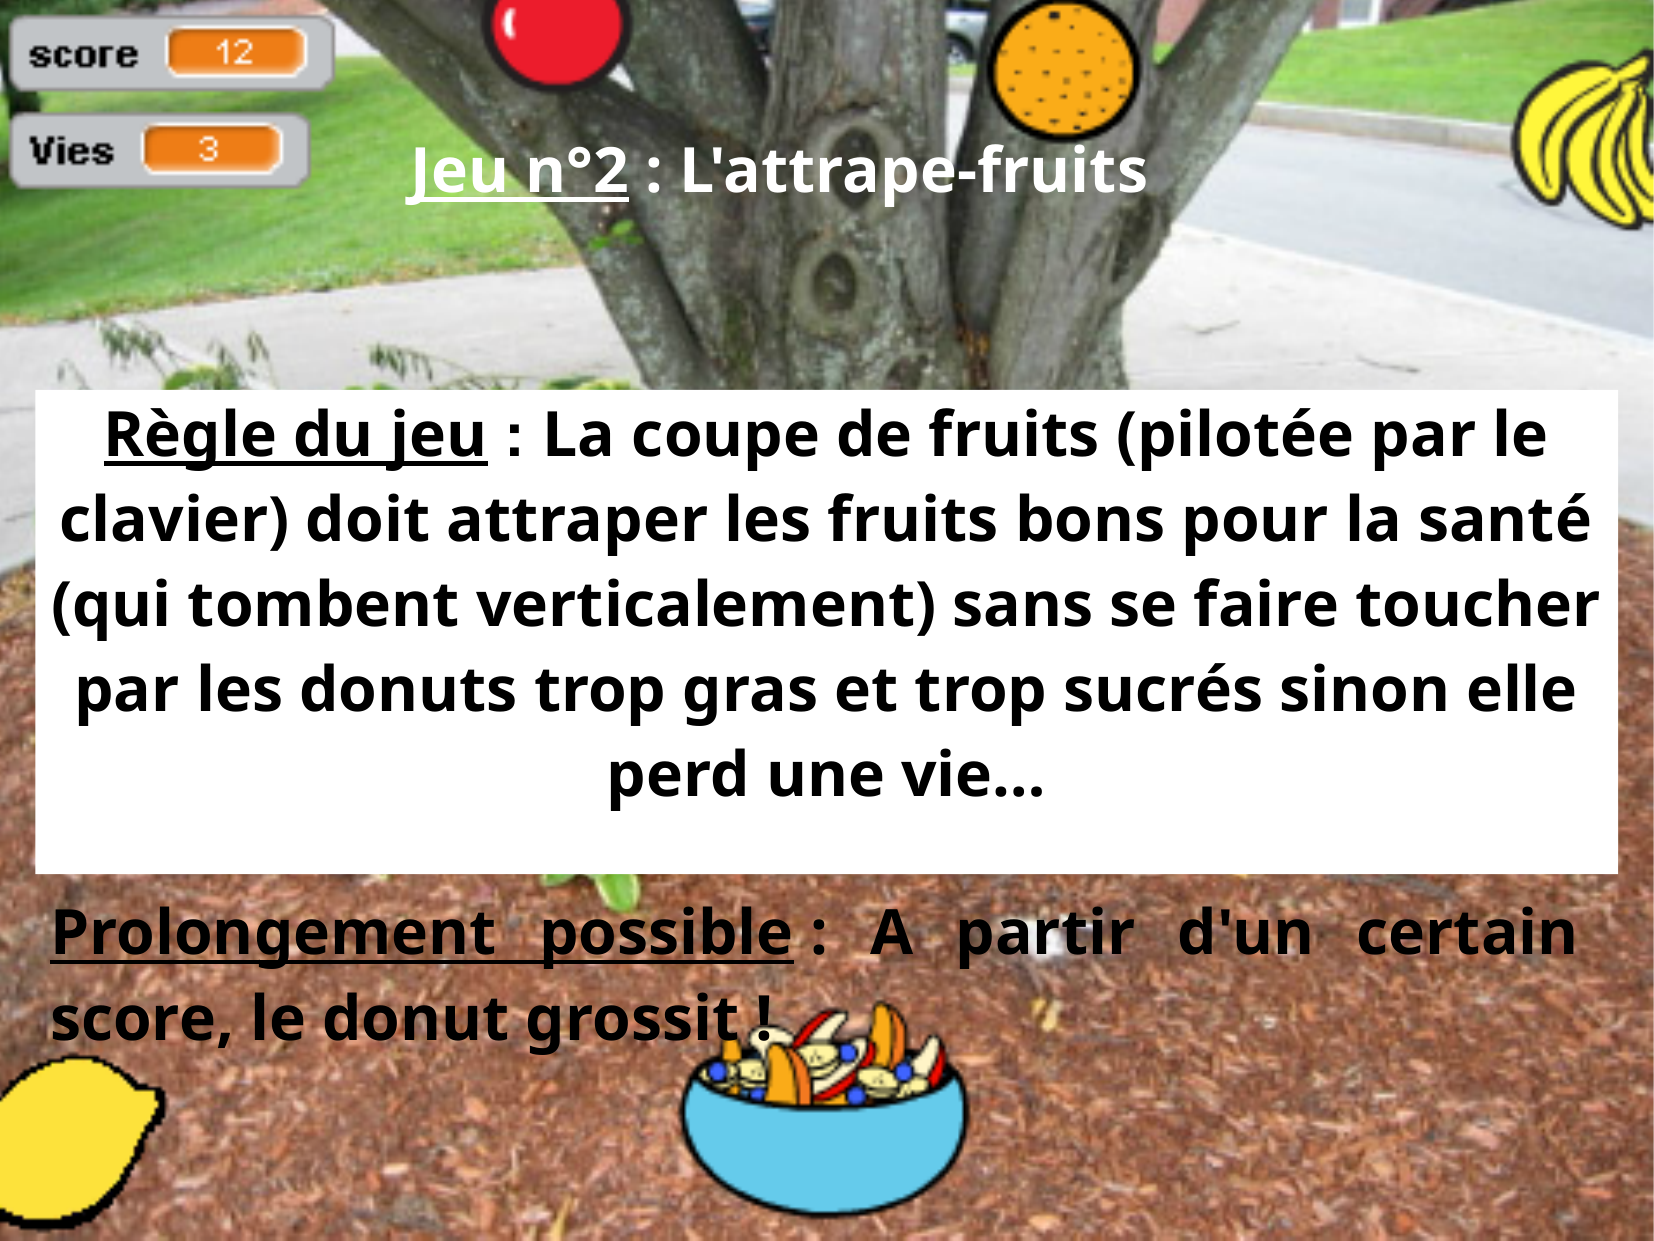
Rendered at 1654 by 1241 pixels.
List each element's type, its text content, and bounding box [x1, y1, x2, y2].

text_box Prolongement possible : A partir d'un certain score, le donut grossit ! [35, 880, 1595, 1158]
picture [0, 0, 1654, 1241]
text_box Jeu n°2 : L'attrape-fruits [259, 118, 1300, 221]
list Règle du jeu : La coupe de fruits (pilotée par le clavier) doit attraper les fruits bons pour la santé (qui tombent verticalement) sans se faire toucher par les donuts trop gras et trop sucrés sinon elle perd une vie… [35, 389, 1619, 875]
